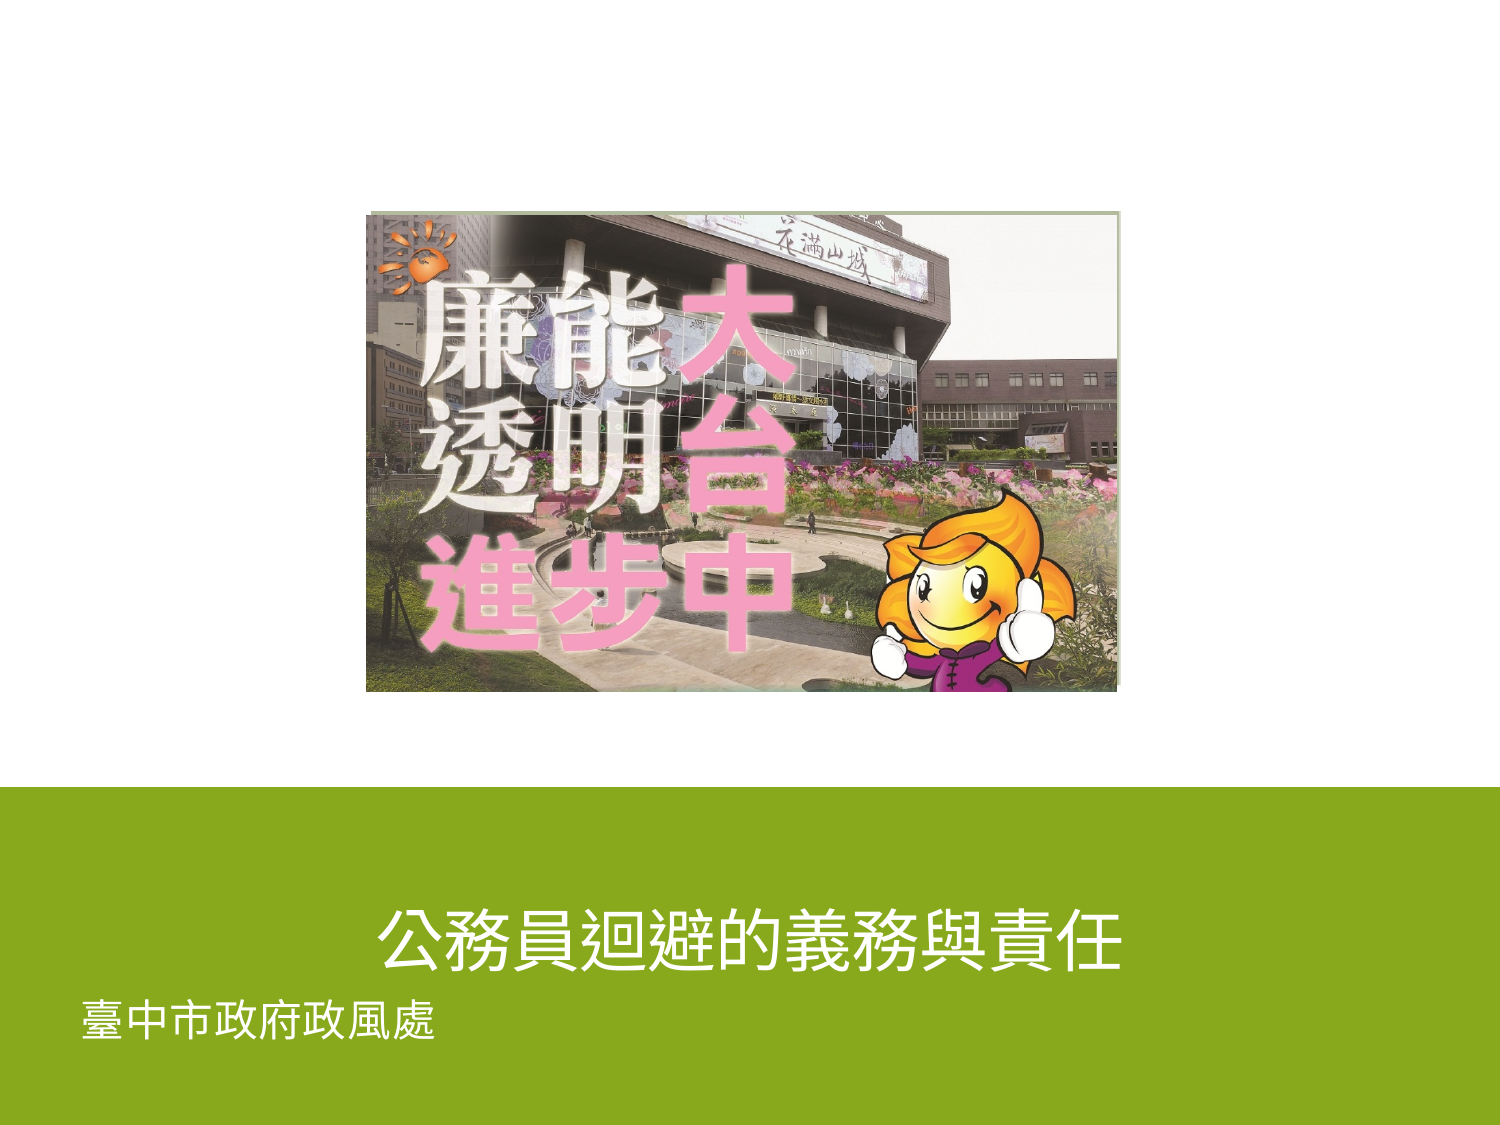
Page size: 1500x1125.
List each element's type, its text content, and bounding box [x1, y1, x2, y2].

subtitle 臺中市政府政風處 [65, 991, 1435, 1086]
title 公務員迴避的義務與責任 [65, 839, 1435, 990]
picture [366, 215, 1117, 692]
